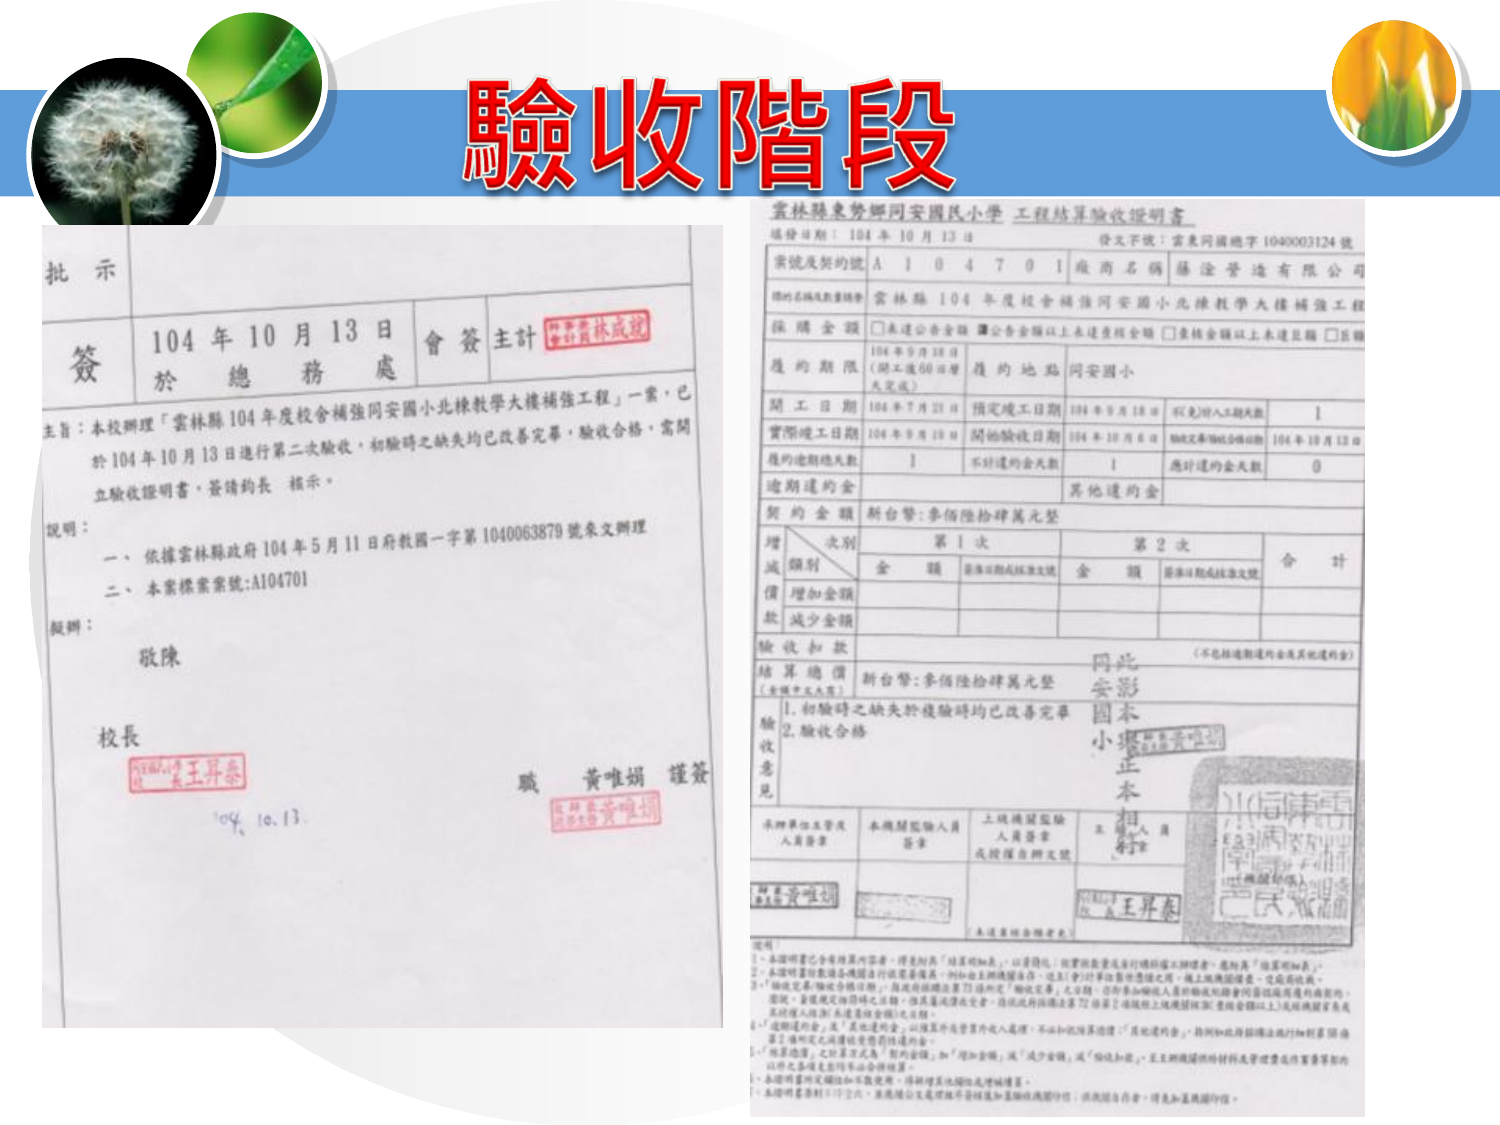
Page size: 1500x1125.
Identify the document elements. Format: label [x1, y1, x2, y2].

picture [1331, 20, 1457, 151]
picture [31, 12, 1365, 1117]
